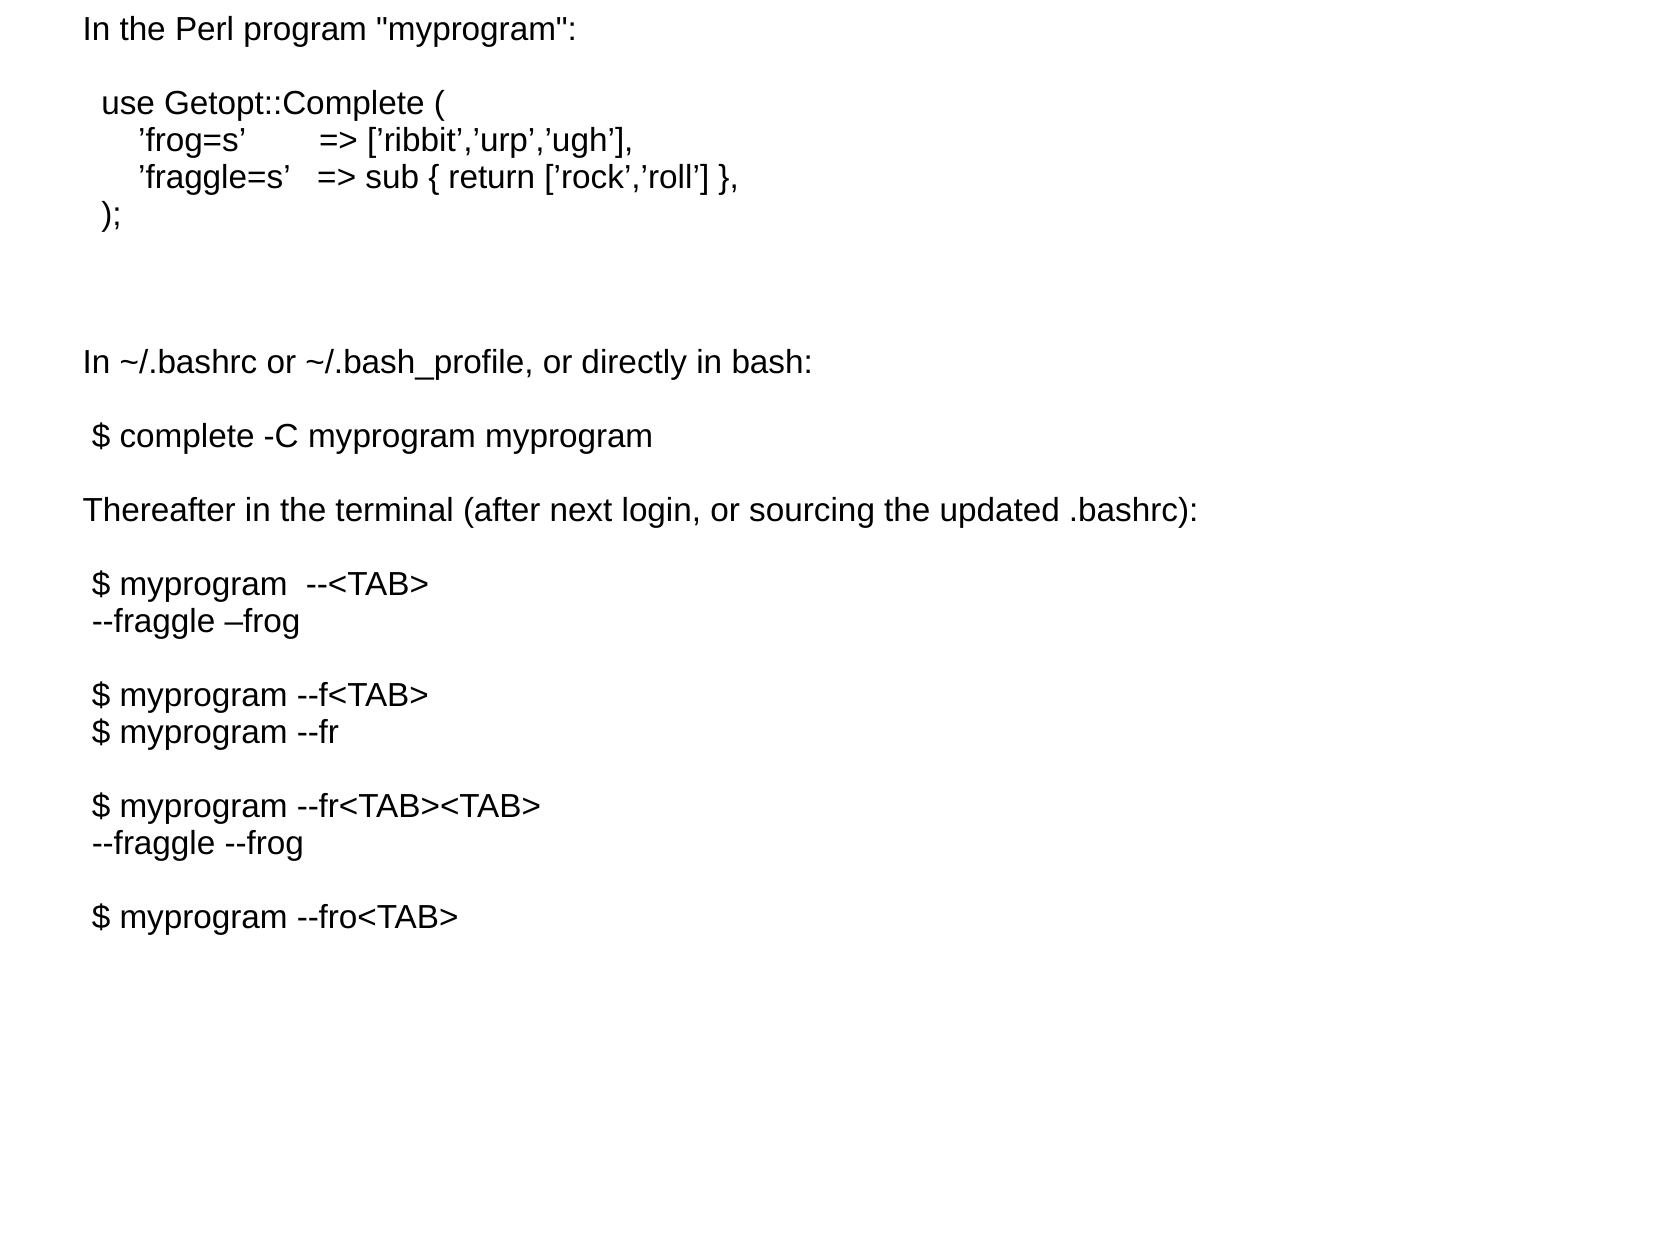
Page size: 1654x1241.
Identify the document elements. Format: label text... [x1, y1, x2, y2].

subtitle In the Perl program "myprogram": use Getopt::Complete ( ’frog=s’ => [’ribbit’,’urp’,’ugh’], ’fraggle=s’ => sub { return [’rock’,’roll’] }, ); In ~/.bashrc or ~/.bash_profile, or directly in bash: $ complete ‐C myprogram myprogram Thereafter in the terminal (after next login, or sourcing the updated .bashrc): $ myprogram --<TAB> --fraggle –frog $ myprogram ‐‐f<TAB> $ myprogram ‐‐fr $ myprogram ‐‐fr<TAB><TAB> --fraggle --frog $ myprogram ‐‐fro<TAB> [82, 10, 1571, 1070]
